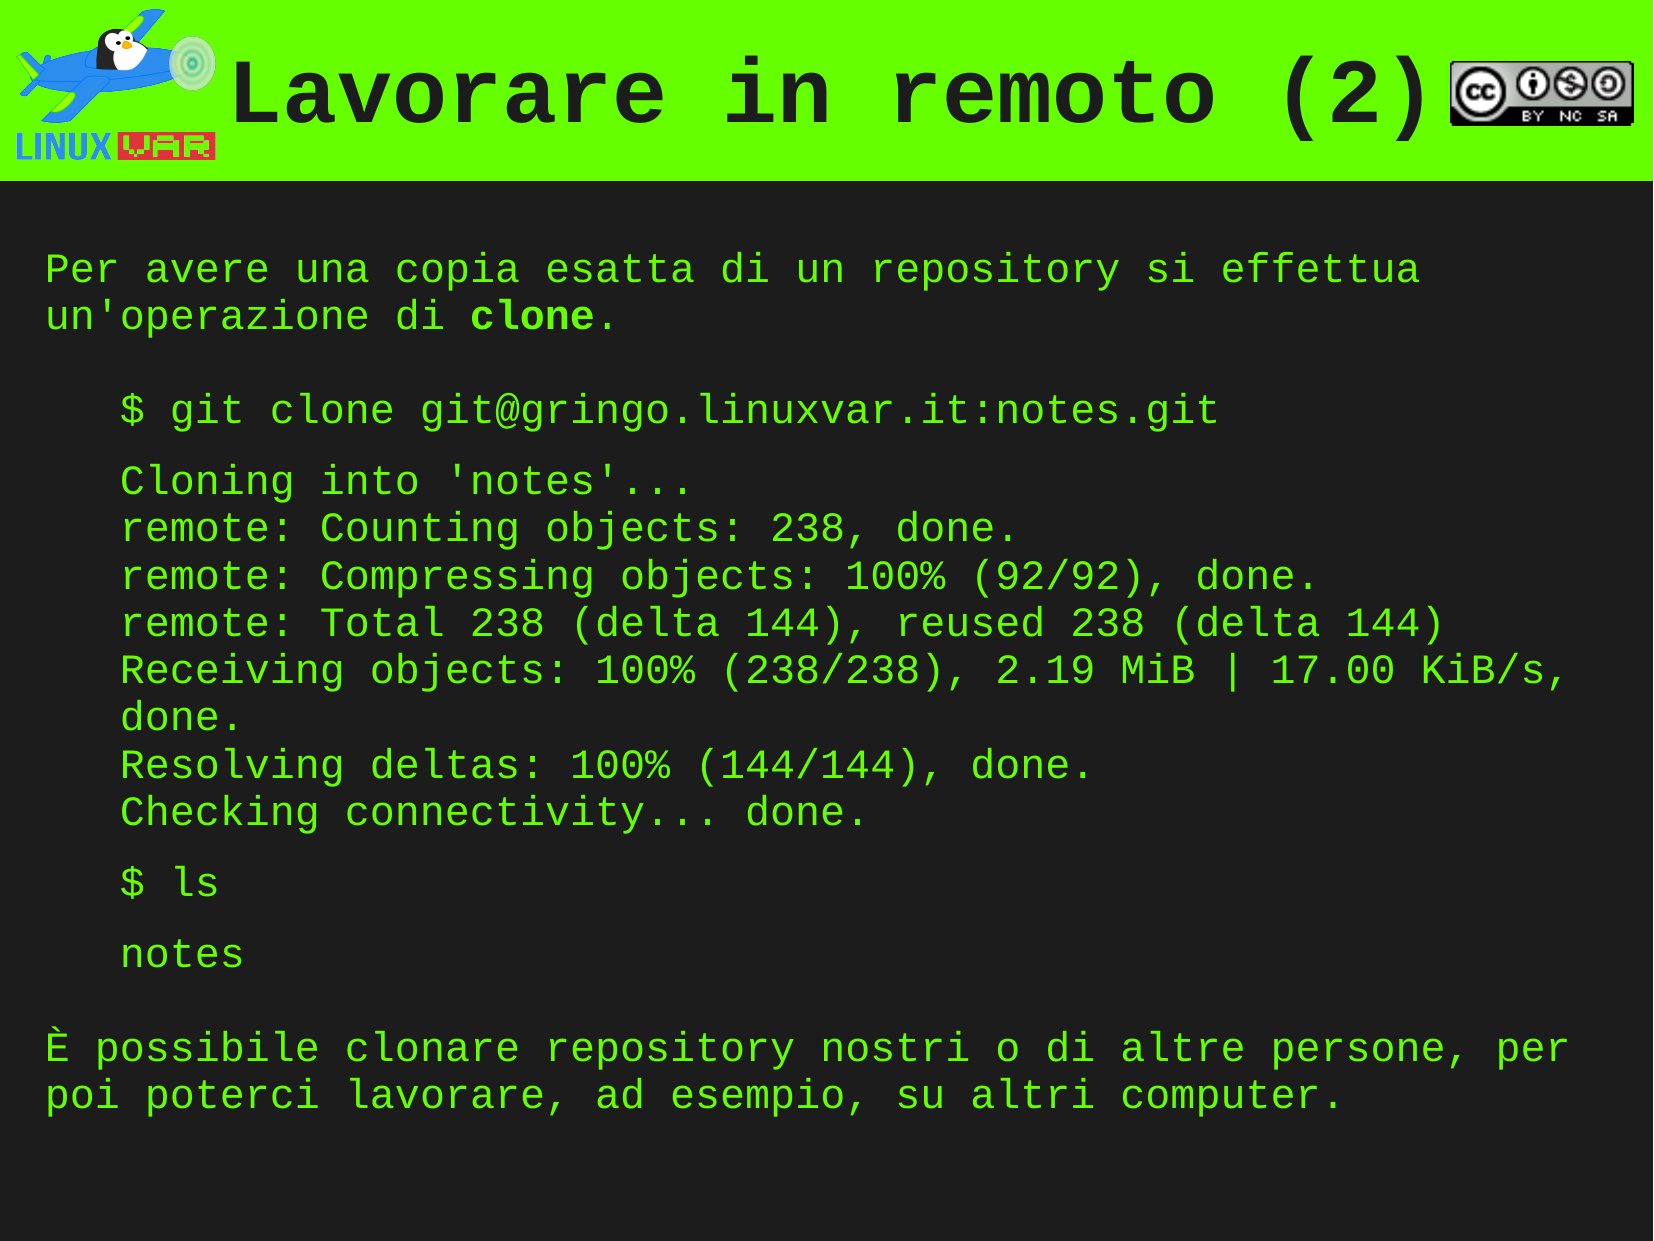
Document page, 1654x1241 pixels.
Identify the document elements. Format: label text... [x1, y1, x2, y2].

text_box Lavorare in remoto (2) [216, 39, 1471, 158]
text_box Per avere una copia esatta di un repository si effettua un'operazione di clone. $ git clone git@gringo.linuxvar.it:notes.git Cloning into 'notes'... remote: Counting objects: 238, done. remote: Compressing objects: 100% (92/92), done. remote: Total 238 (delta 144), reused 238 (delta 144) Receiving objects: 100% (238/238), 2.19 MiB | 17.00 KiB/s, done. Resolving deltas: 100% (144/144), done. Checking connectivity... done. $ ls notes È possibile clonare repository nostri o di altre persone, per poi poterci lavorare, ad esempio, su altri computer. [30, 240, 1606, 1129]
picture [1450, 61, 1634, 126]
text_box [0, 0, 1653, 181]
picture [16, 9, 216, 160]
